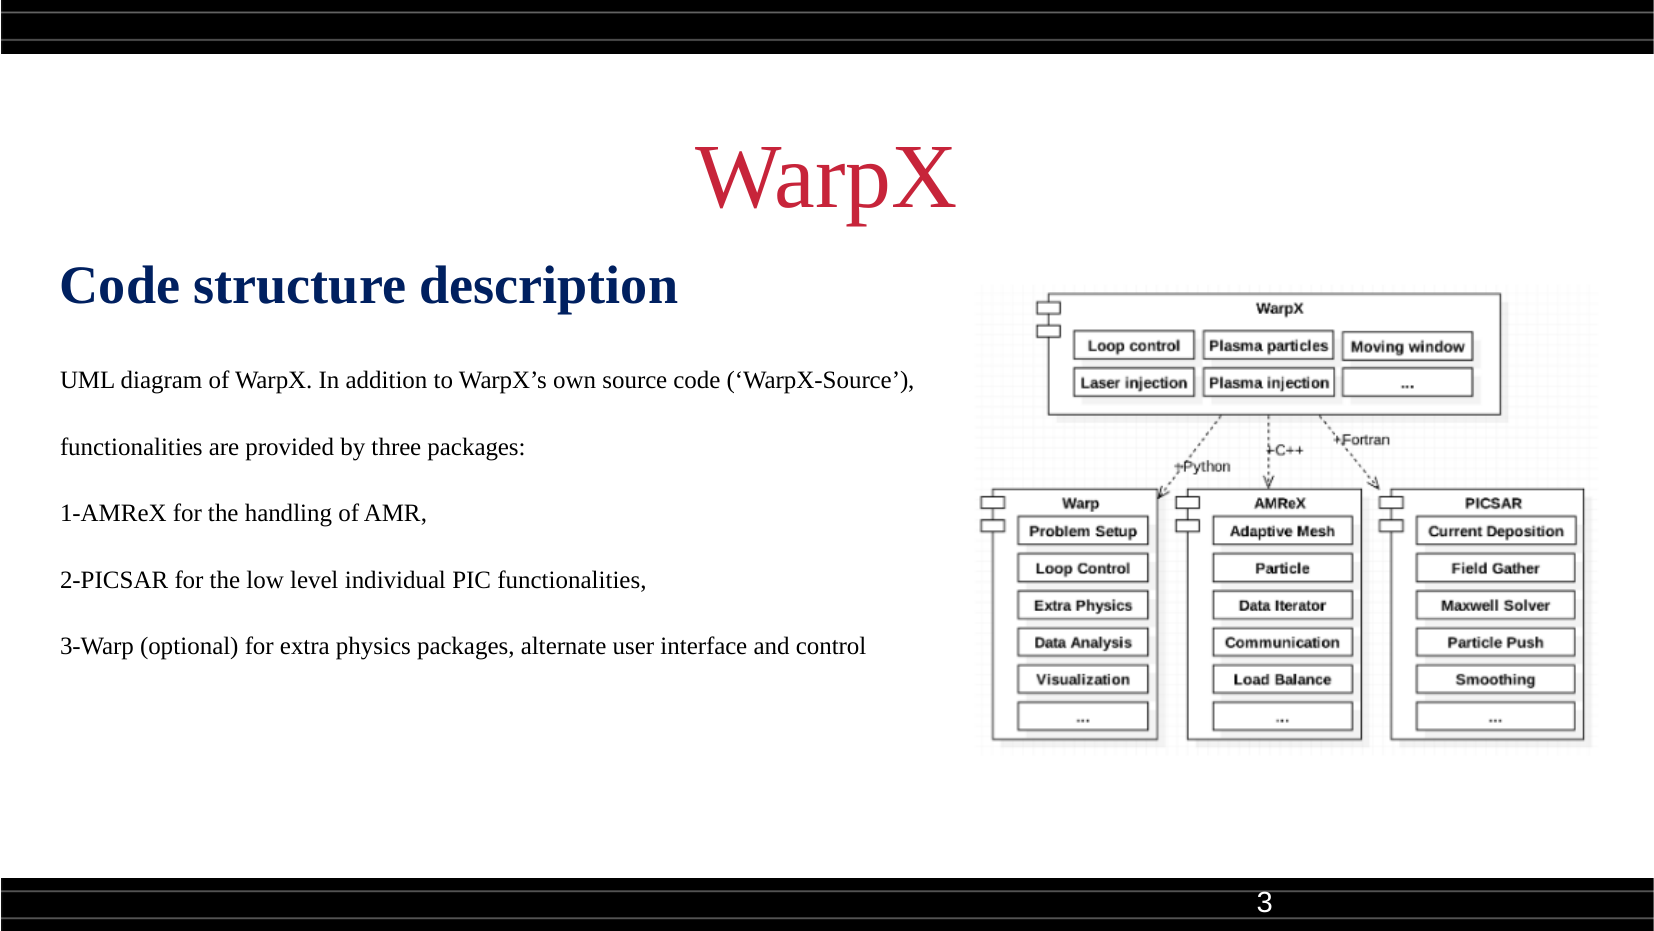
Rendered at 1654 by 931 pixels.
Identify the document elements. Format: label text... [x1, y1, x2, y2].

text_box UML diagram of WarpX. In addition to WarpX’s own source code (‘WarpX-Source’), functionalities are provided by three packages: 1-AMReX for the handling of AMR, 2-PICSAR for the low level individual PIC functionalities, 3-Warp (optional) for extra physics packages, alternate user interface and control [45, 345, 934, 668]
text_box Code structure description [45, 248, 842, 324]
title WarpX [82, 114, 1571, 226]
picture [933, 248, 1609, 764]
